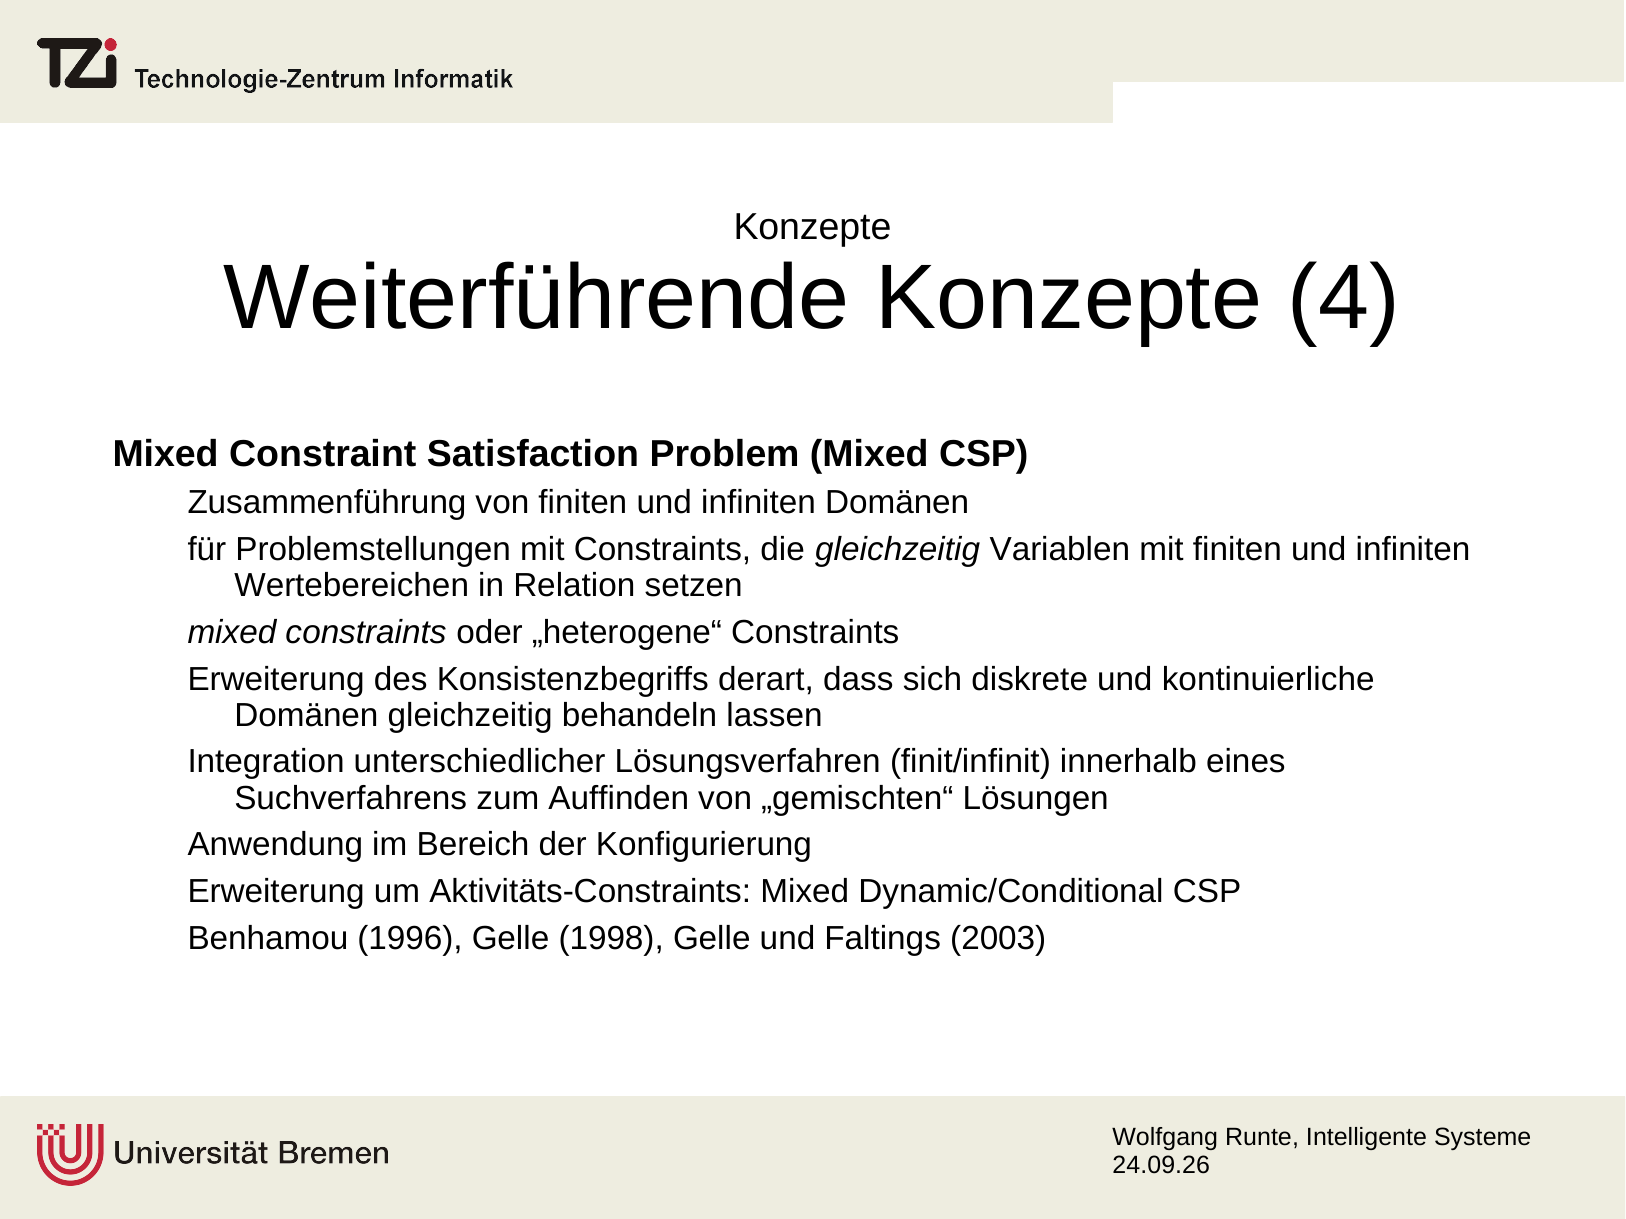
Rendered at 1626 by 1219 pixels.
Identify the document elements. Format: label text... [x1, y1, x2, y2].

title Konzepte Weiterführende Konzepte (4) [112, 162, 1513, 393]
picture [37, 1124, 388, 1186]
picture [37, 38, 513, 93]
list Mixed Constraint Satisfaction Problem (Mixed CSP) Zusammenführung von finiten und infiniten Domänen für Problemstellungen mit Constraints, die gleichzeitig Variablen mit finiten und infiniten Wertebereichen in Relation setzen mixed constraints oder „heterogene“ Constraints Erweiterung des Konsistenzbegriffs derart, dass sich diskrete und kontinuierliche Domänen gleichzeitig behandeln lassen Integration unterschiedlicher Lösungsverfahren (finit/infinit) innerhalb eines Suchverfahrens zum Auffinden von „gemischten“ Lösungen Anwendung im Bereich der Konfigurierung Erweiterung um Aktivitäts-Constraints: Mixed Dynamic/Conditional CSP Benhamou (1996), Gelle (1998), Gelle und Faltings (2003) [112, 433, 1513, 1070]
